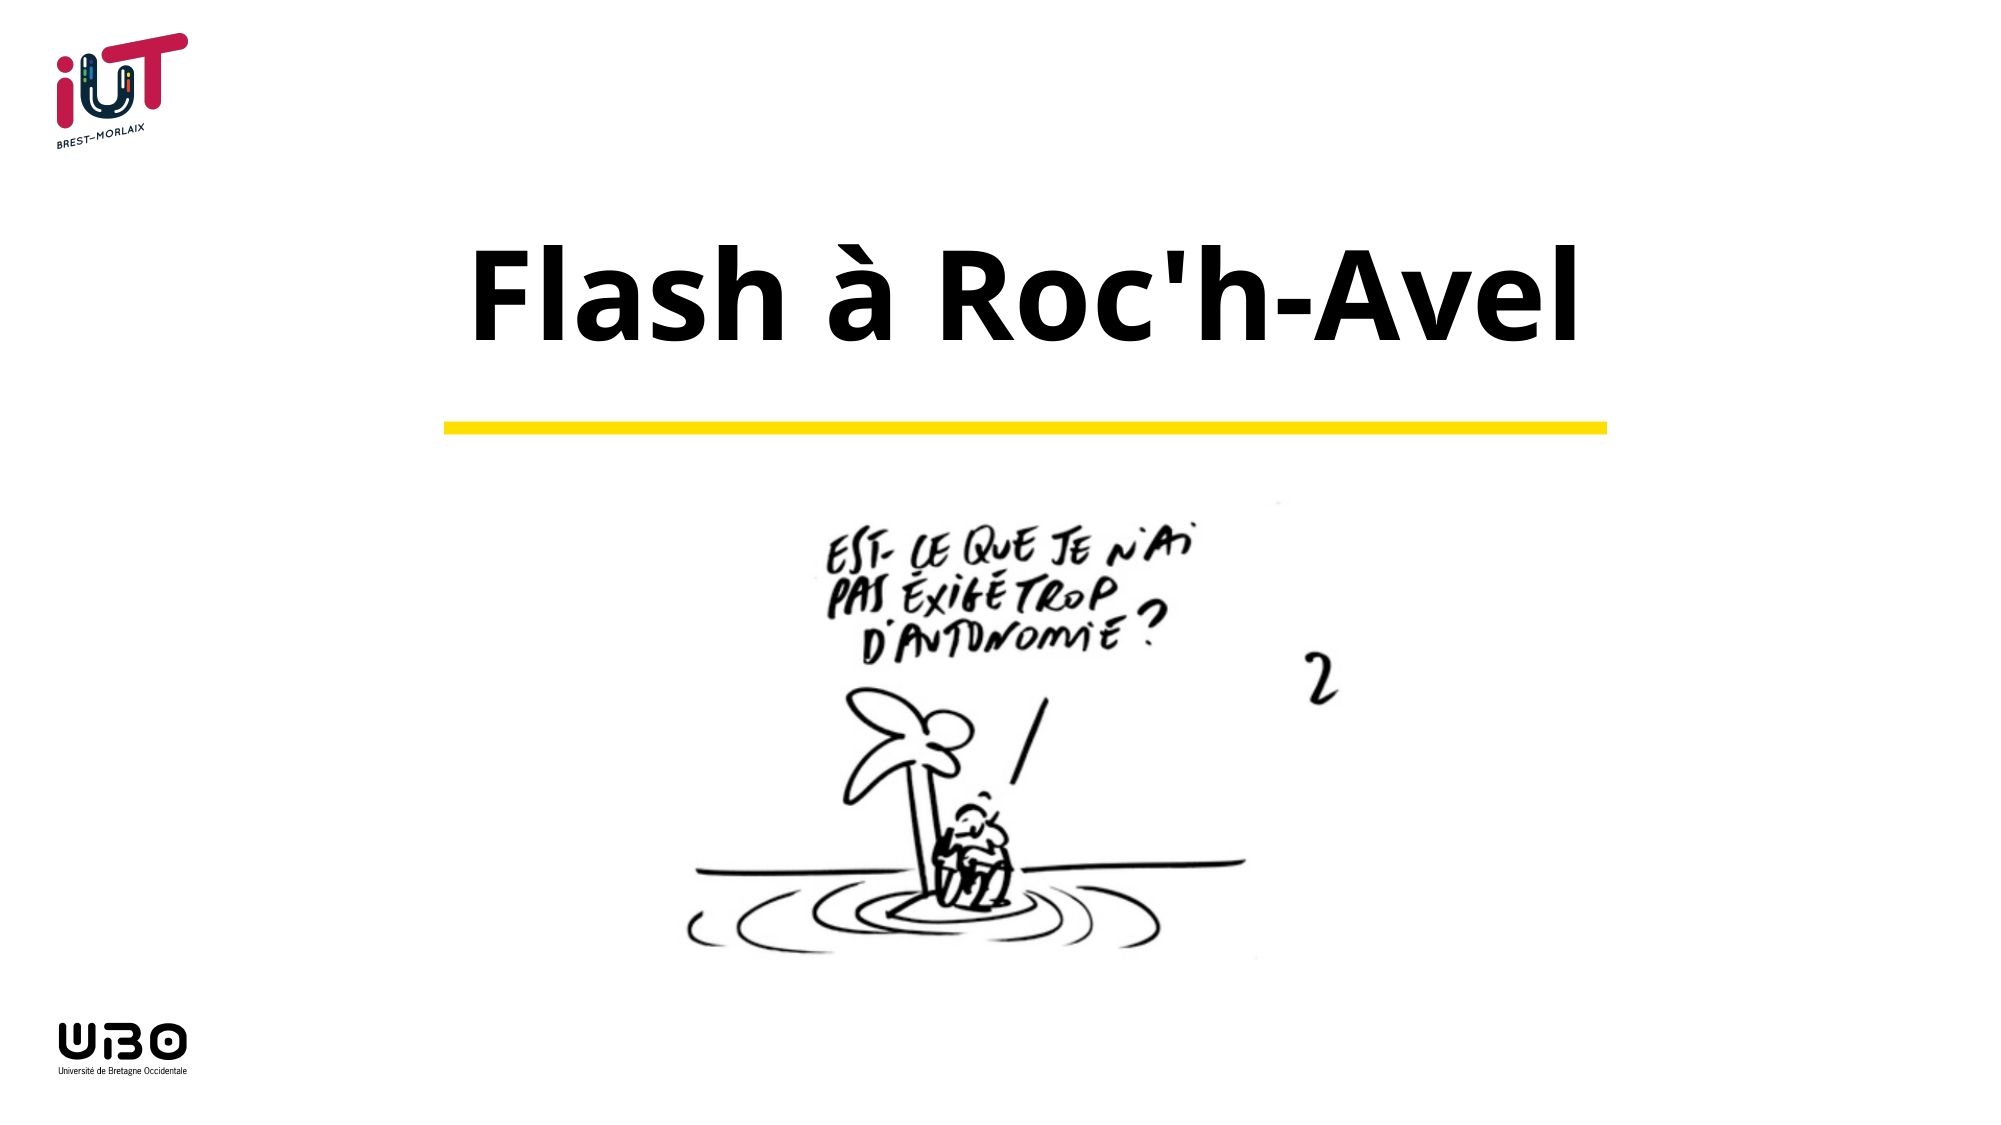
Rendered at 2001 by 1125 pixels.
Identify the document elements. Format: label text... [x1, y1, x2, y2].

picture [57, 1021, 188, 1078]
picture [444, 412, 1607, 442]
picture [642, 472, 1409, 992]
picture [57, 33, 188, 149]
title Flash à Roc'h-Avel [275, 133, 1776, 525]
